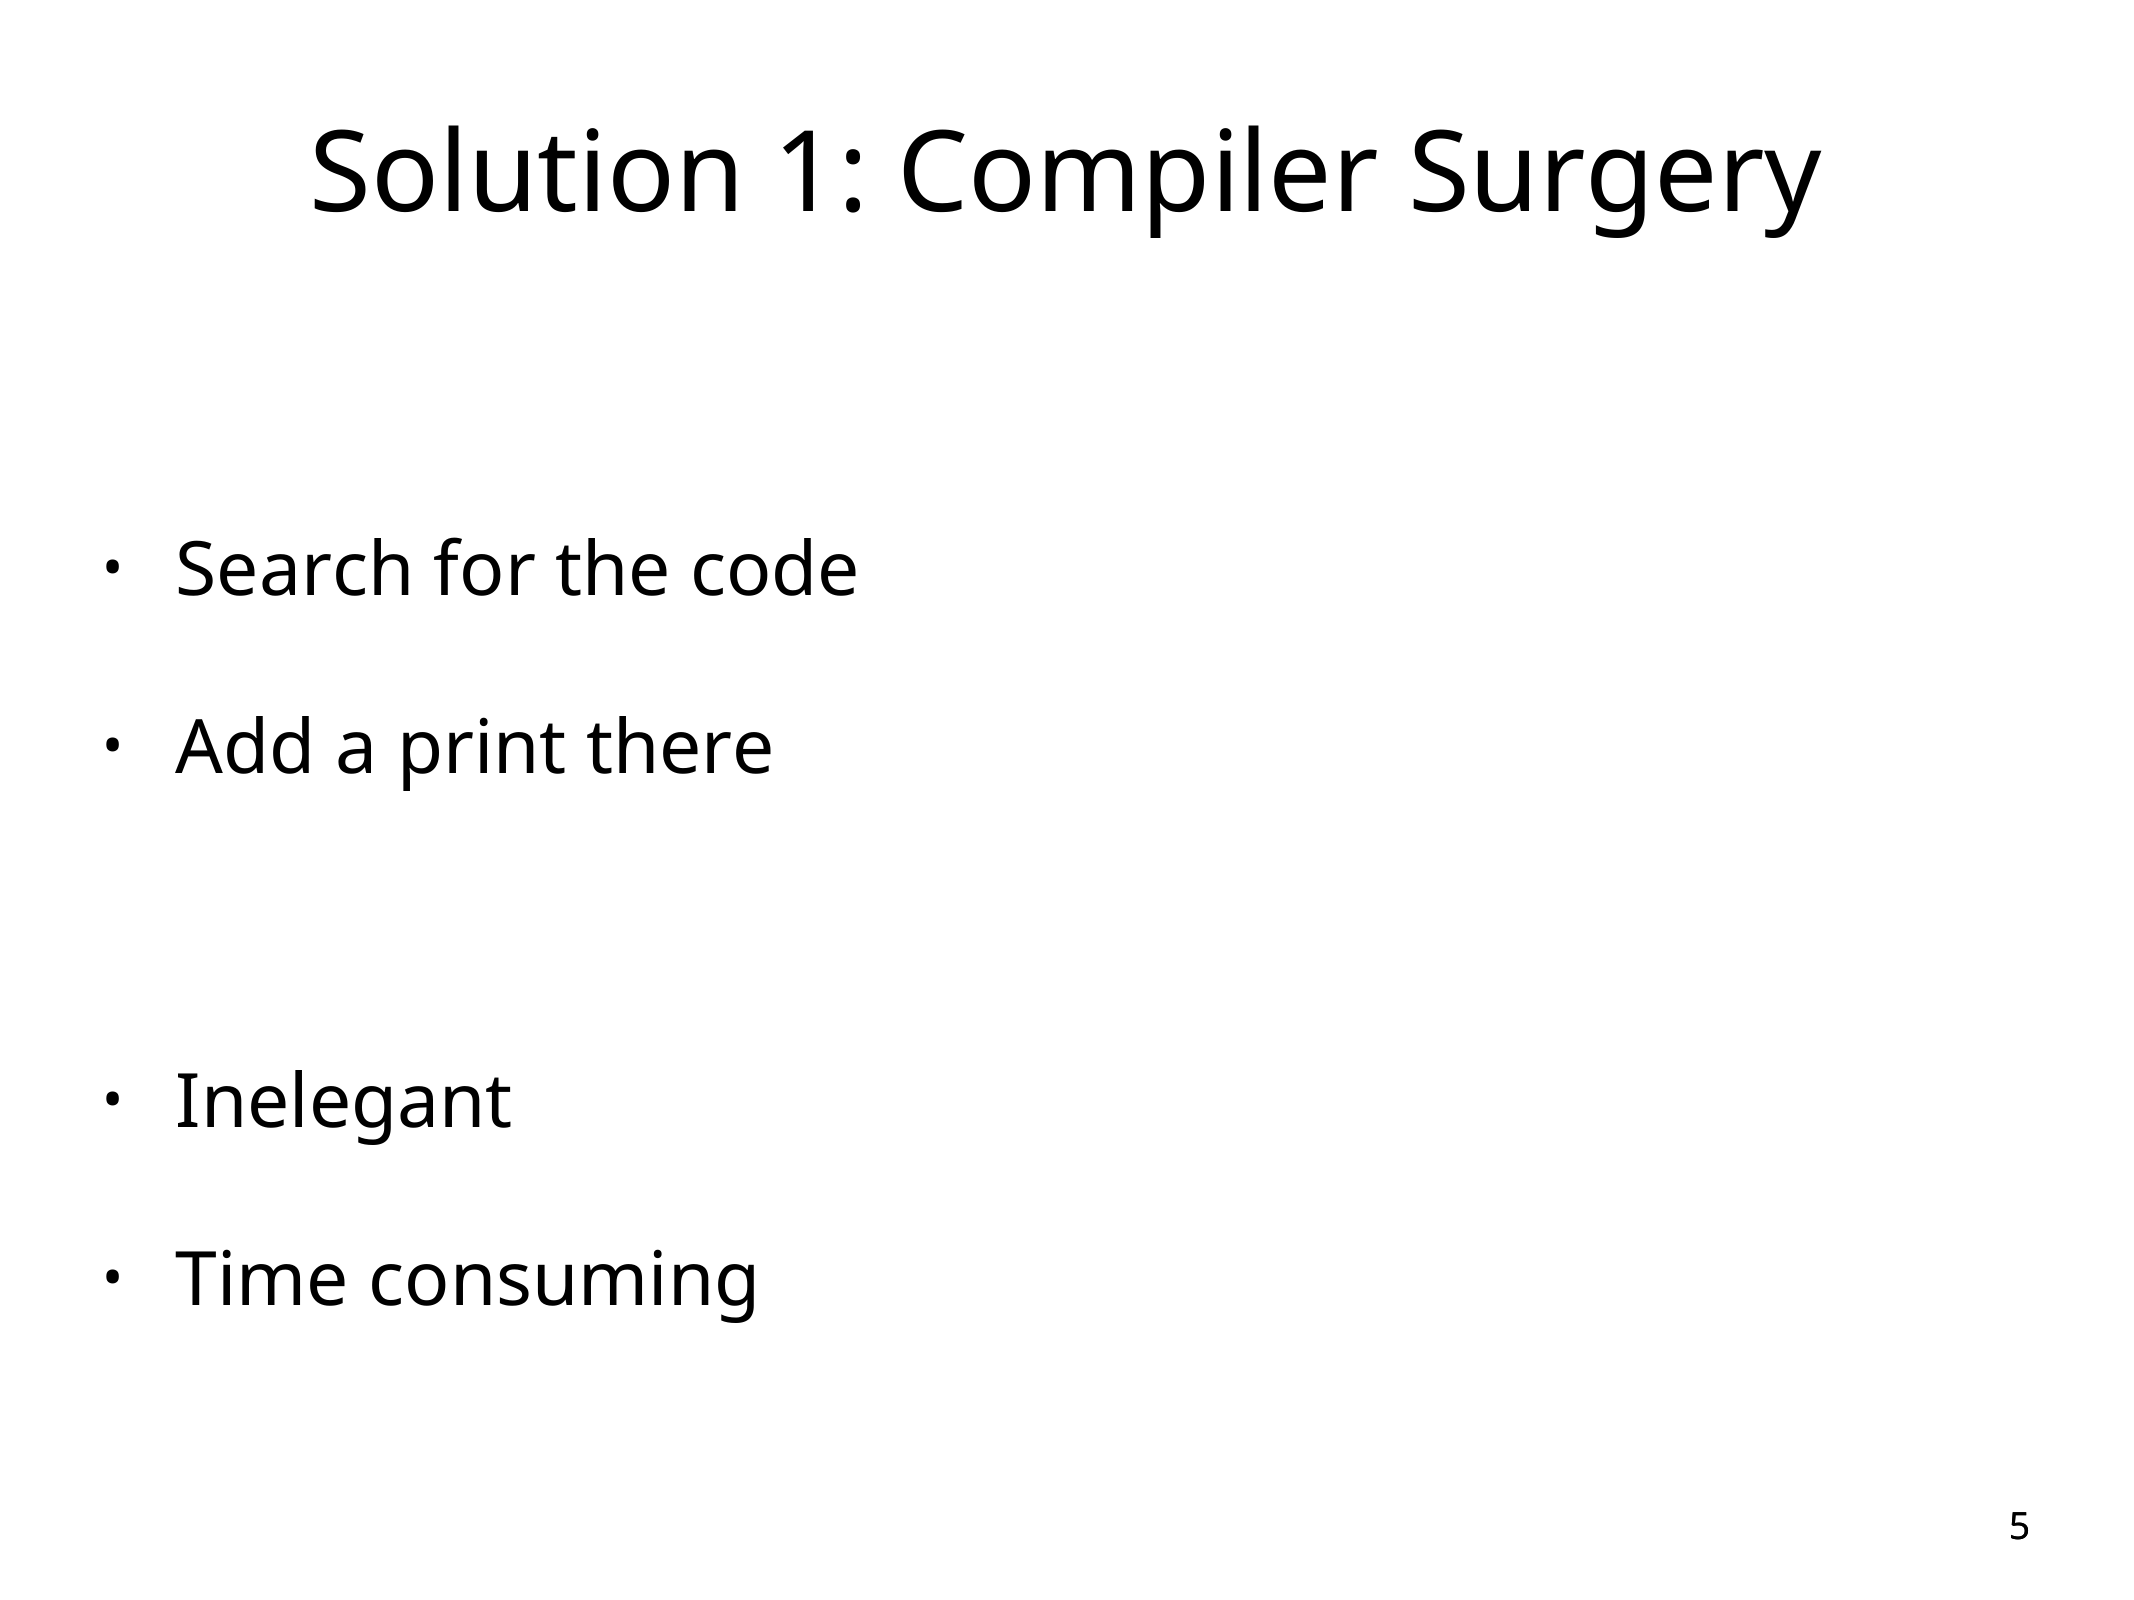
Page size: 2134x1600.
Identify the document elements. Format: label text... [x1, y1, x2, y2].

list Search for the code Add a print there Inelegant Time consuming [94, 332, 2039, 1509]
text_box <number> [1985, 1493, 2055, 1557]
title Solution 1: Compiler Surgery [156, 72, 1978, 261]
